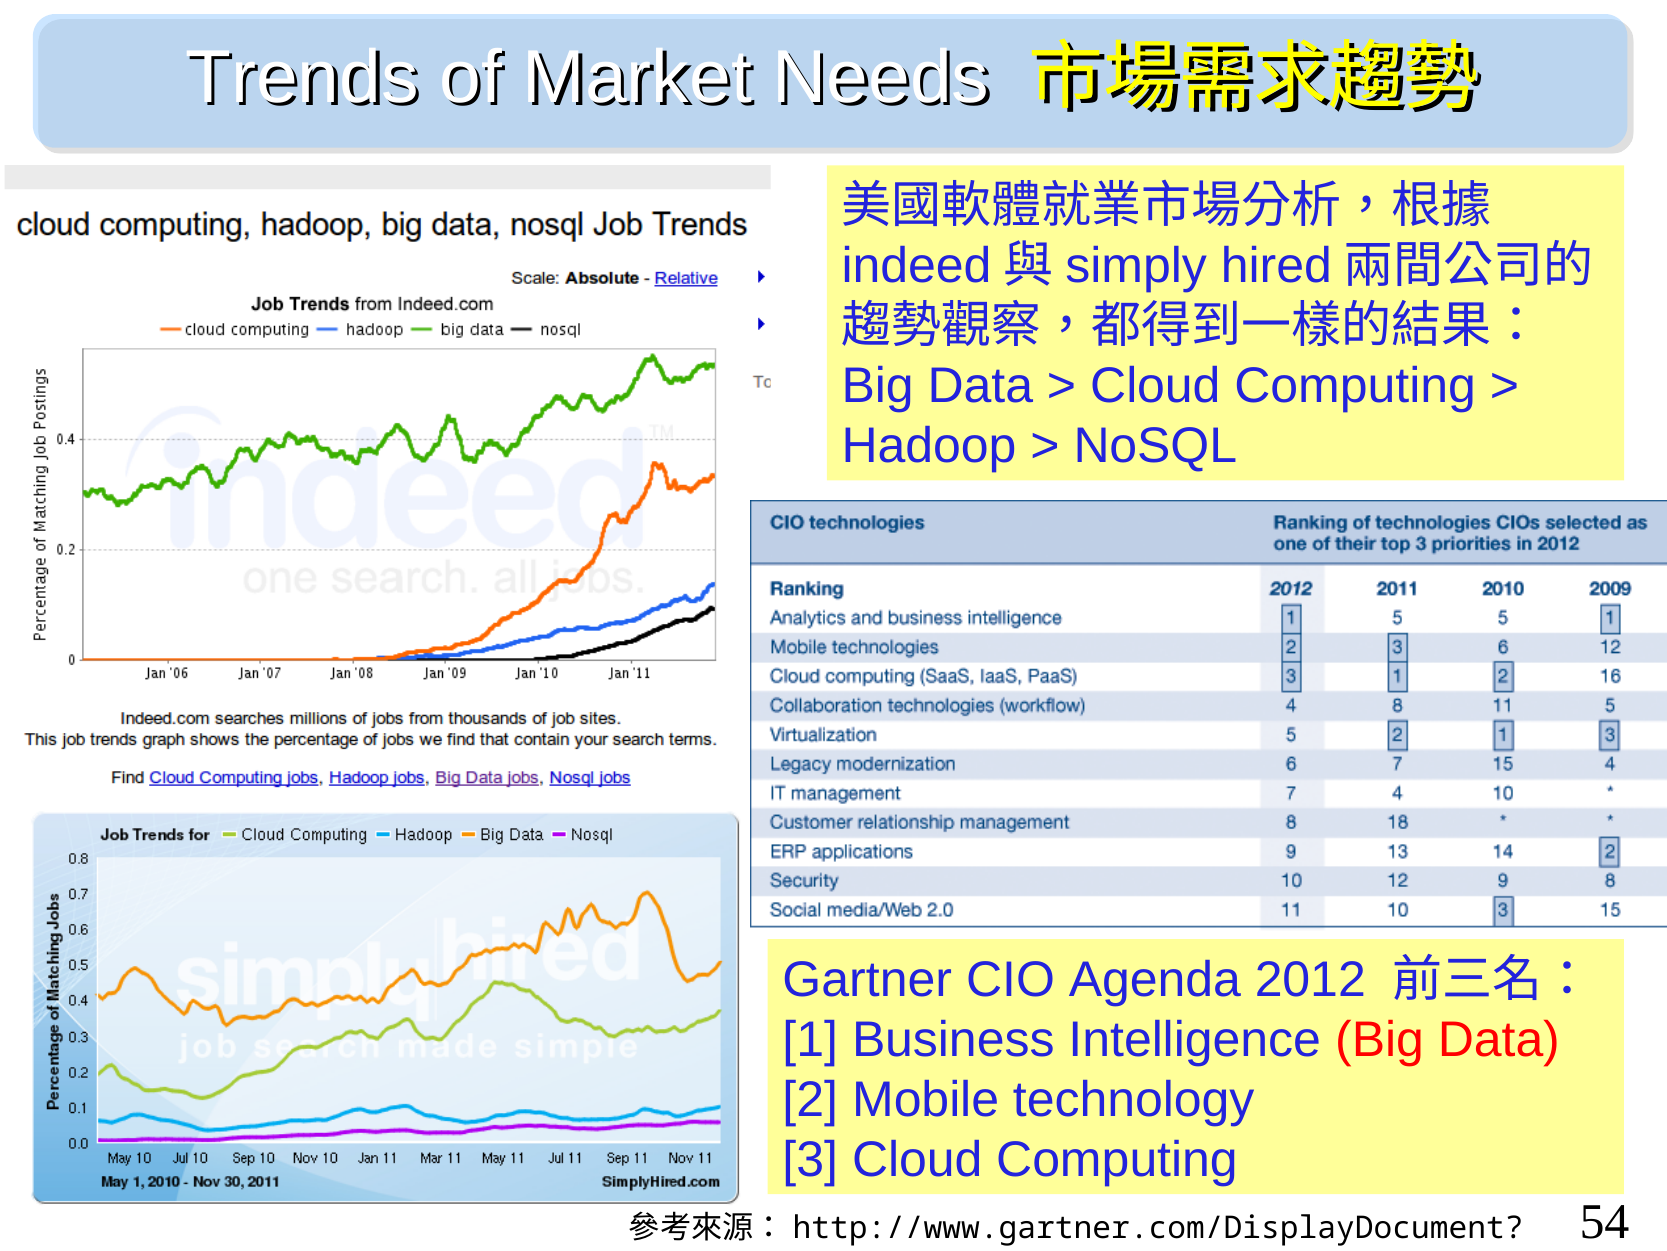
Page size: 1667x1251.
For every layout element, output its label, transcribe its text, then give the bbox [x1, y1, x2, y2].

text_box 參考來源：http://www.gartner.com/DisplayDocument?id=1524714 [614, 1200, 1648, 1251]
title Trends of Market Needs 市場需求趨勢 [0, 7, 1665, 148]
text_box 美國軟體就業市場分析，根據indeed與simply hired兩間公司的趨勢觀察，都得到一樣的結果： Big Data > Cloud Computing > Hadoop > NoSQL [826, 165, 1625, 481]
text_box Gartner CIO Agenda 2012 前三名： [1] Business Intelligence (Big Data) [2] Mobile technology [3] Cloud Computing [767, 939, 1624, 1195]
picture [4, 165, 1667, 1217]
